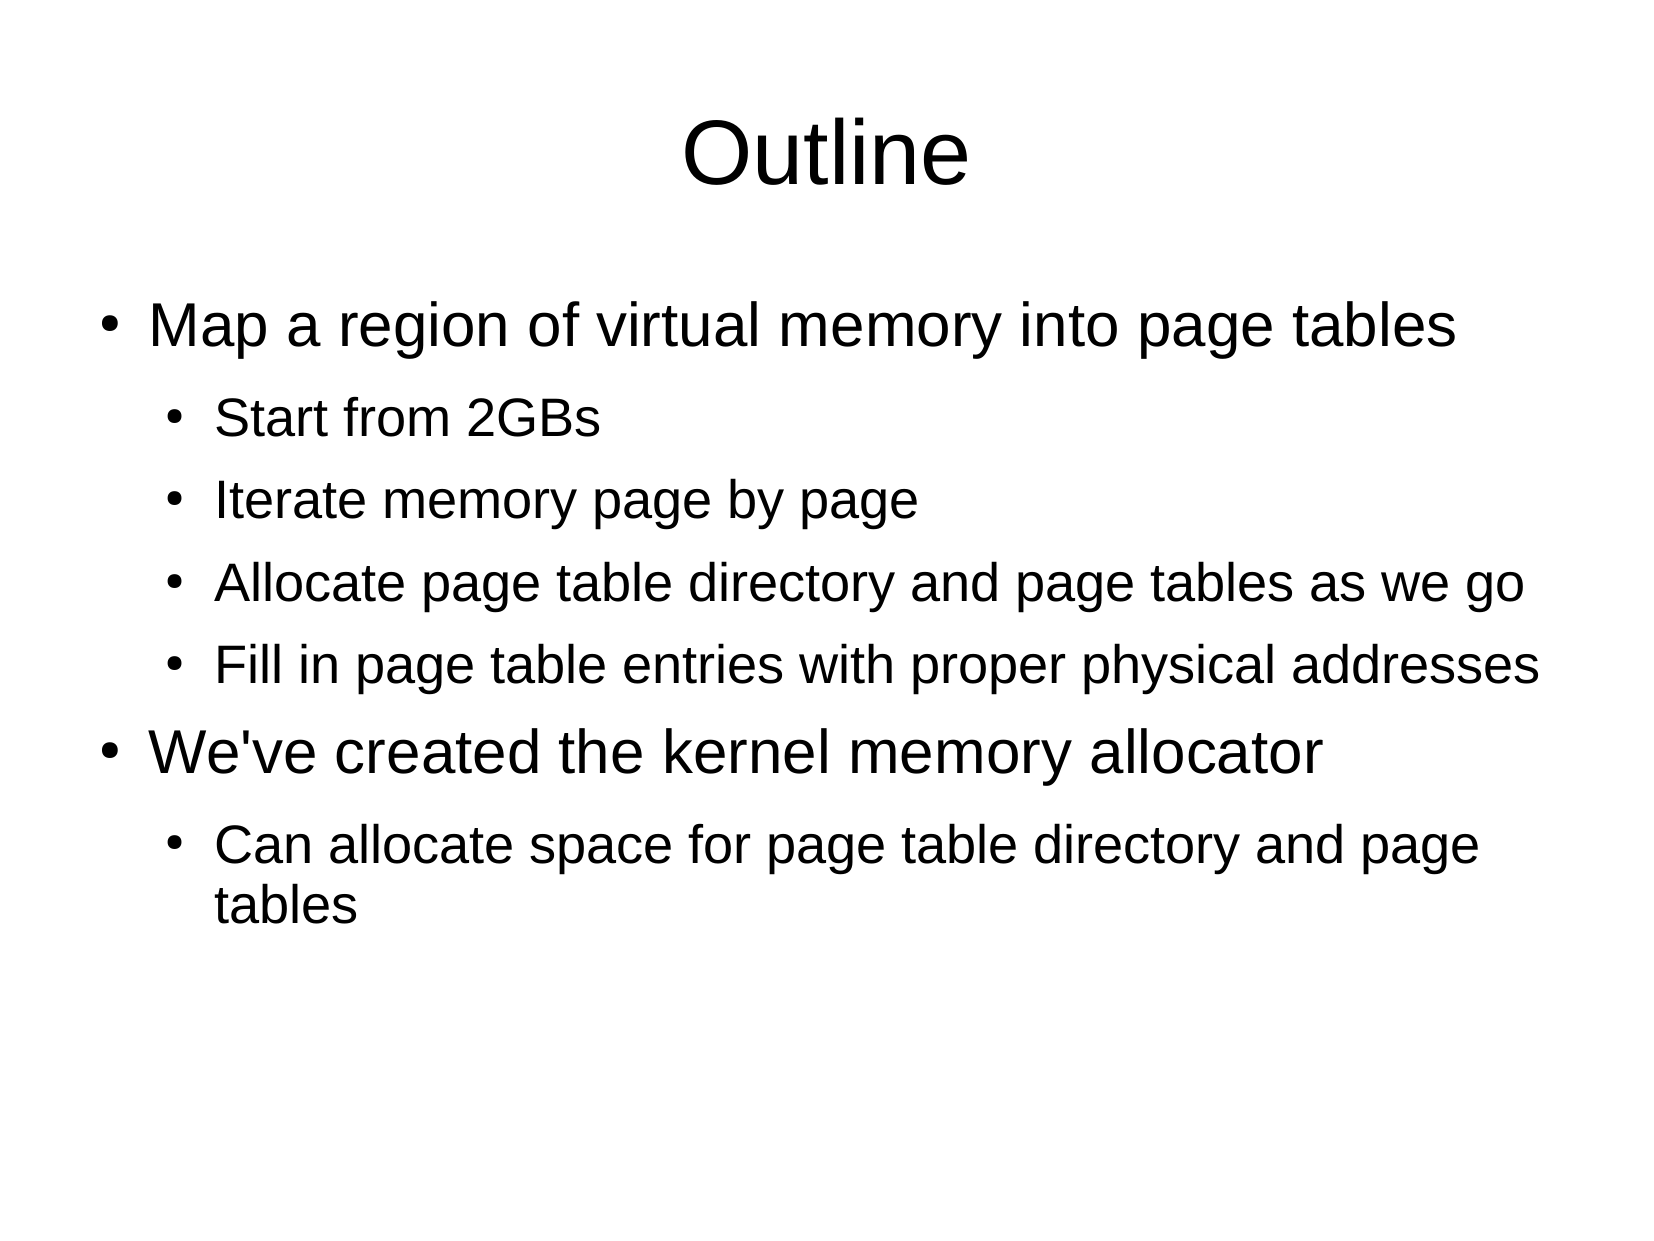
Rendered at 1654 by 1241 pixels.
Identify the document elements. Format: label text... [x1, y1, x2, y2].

title Outline [82, 49, 1571, 257]
list Map a region of virtual memory into page tables Start from 2GBs Iterate memory page by page Allocate page table directory and page tables as we go Fill in page table entries with proper physical addresses We've created the kernel memory allocator Can allocate space for page table directory and page tables [82, 290, 1571, 1010]
